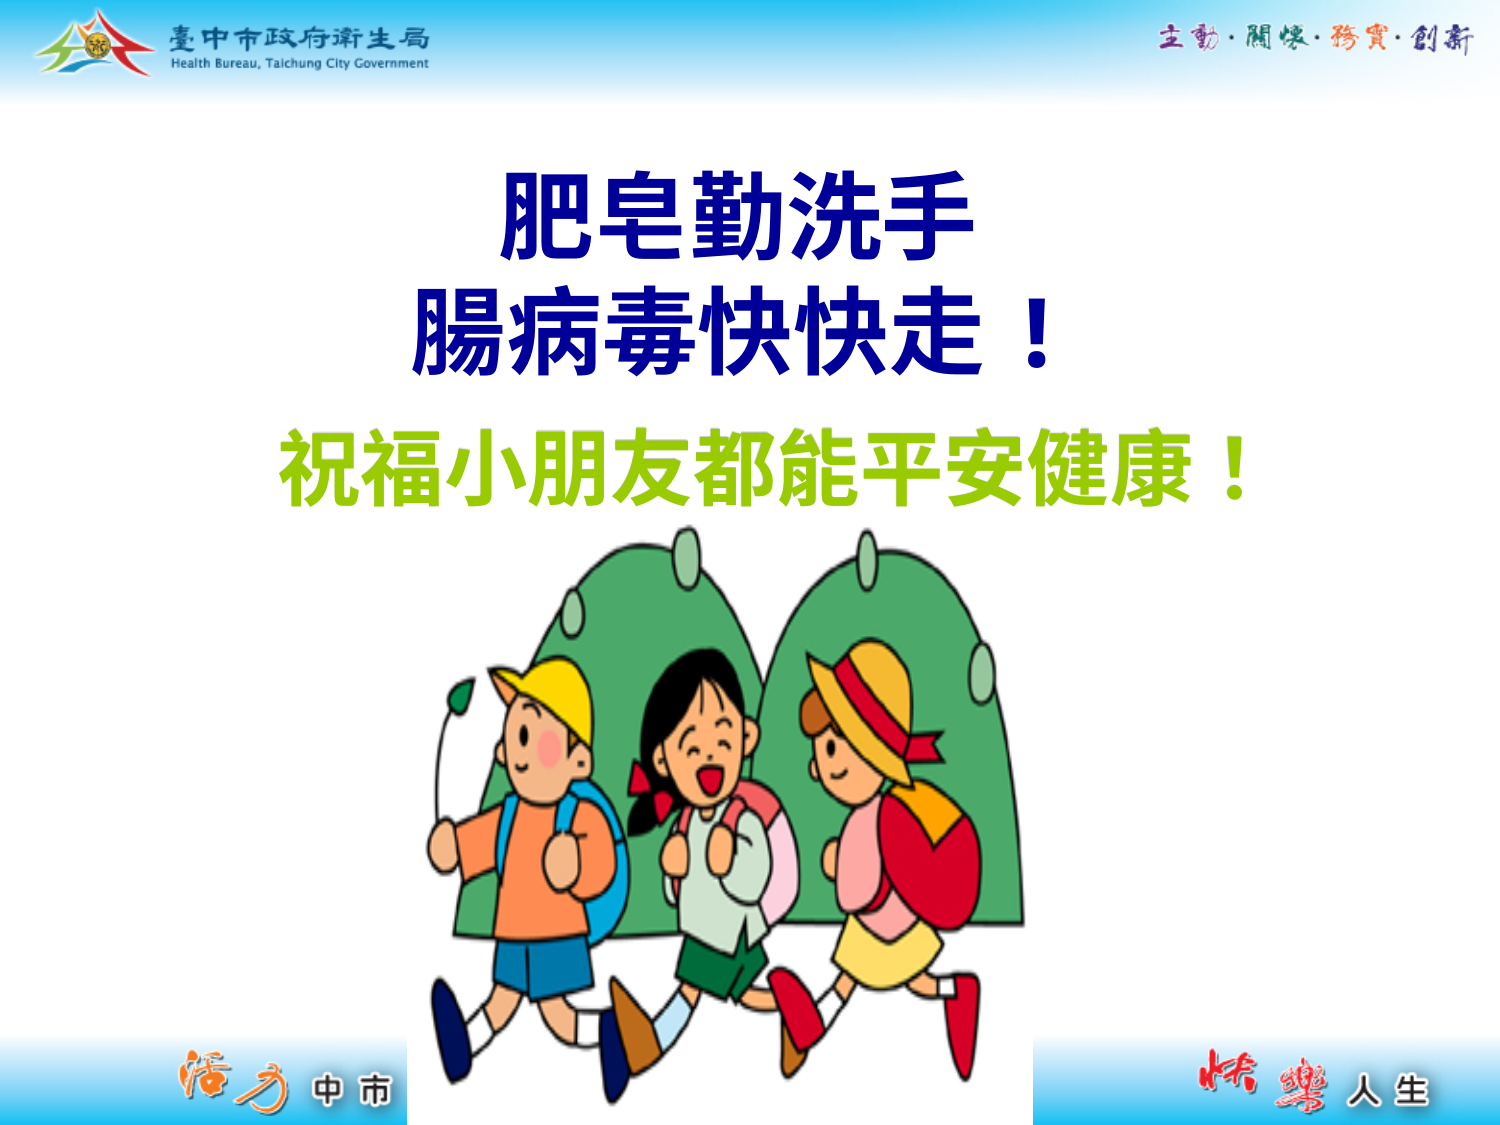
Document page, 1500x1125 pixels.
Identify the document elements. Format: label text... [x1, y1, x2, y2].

text_box 祝福小朋友都能平安健康！ [159, 409, 1435, 524]
title 肥皂勤洗手 腸病毒快快走! [206, 148, 1270, 362]
picture [407, 524, 1033, 1125]
